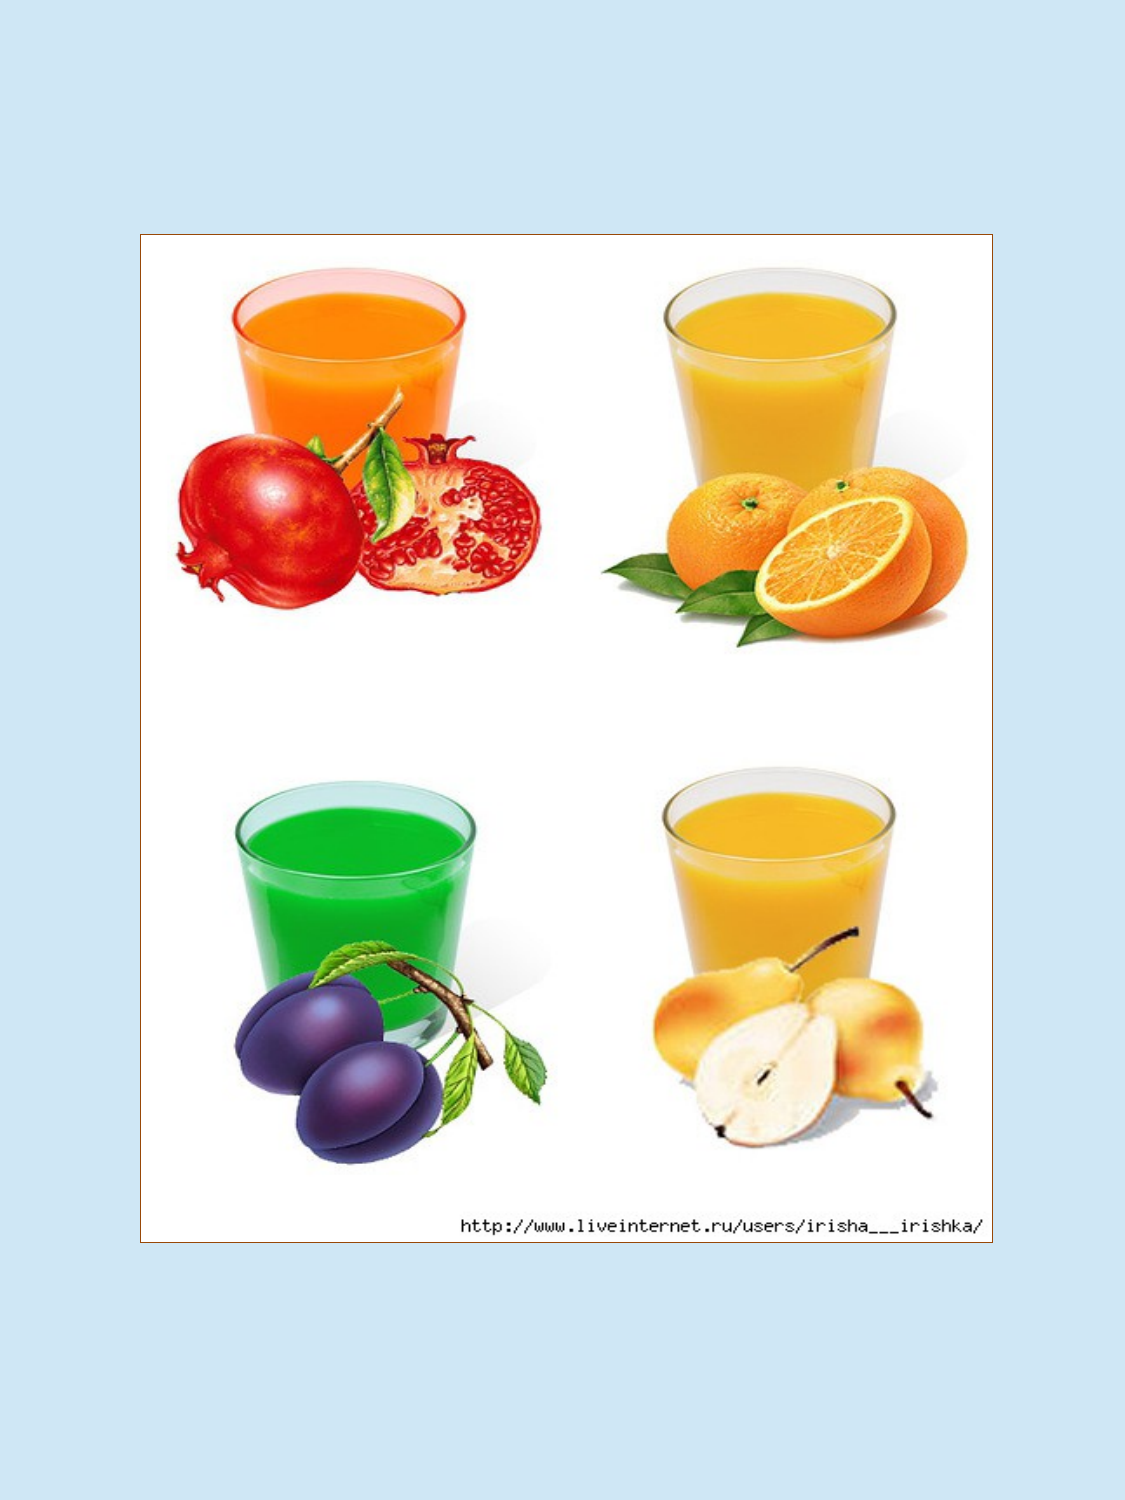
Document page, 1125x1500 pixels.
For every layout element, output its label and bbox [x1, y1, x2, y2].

picture [140, 234, 993, 1243]
